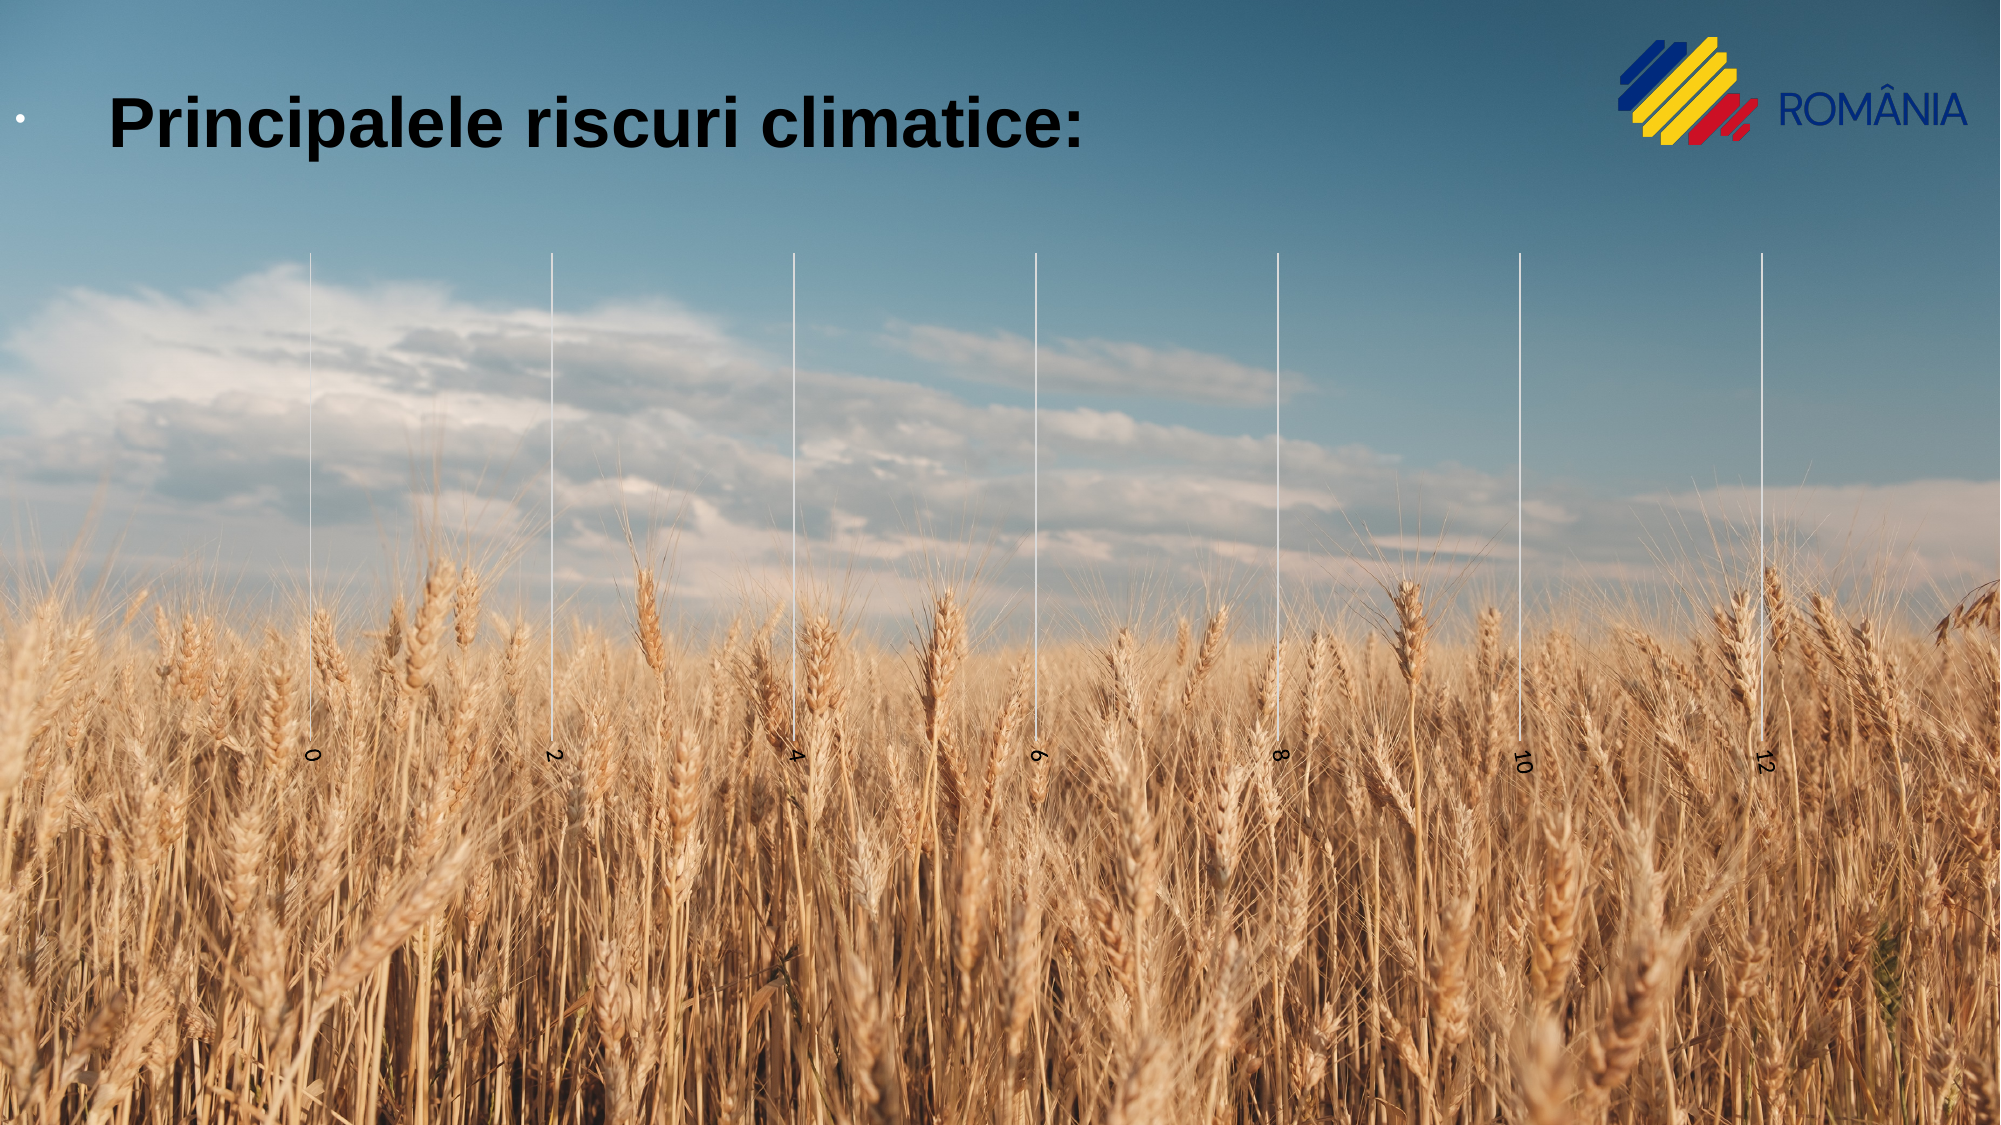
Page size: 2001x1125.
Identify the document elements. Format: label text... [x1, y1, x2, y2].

picture [0, 0, 2000, 145]
text_box Principalele riscuri climatice: [0, 68, 2000, 169]
picture [0, 169, 2000, 1125]
chart [154, 214, 1779, 894]
